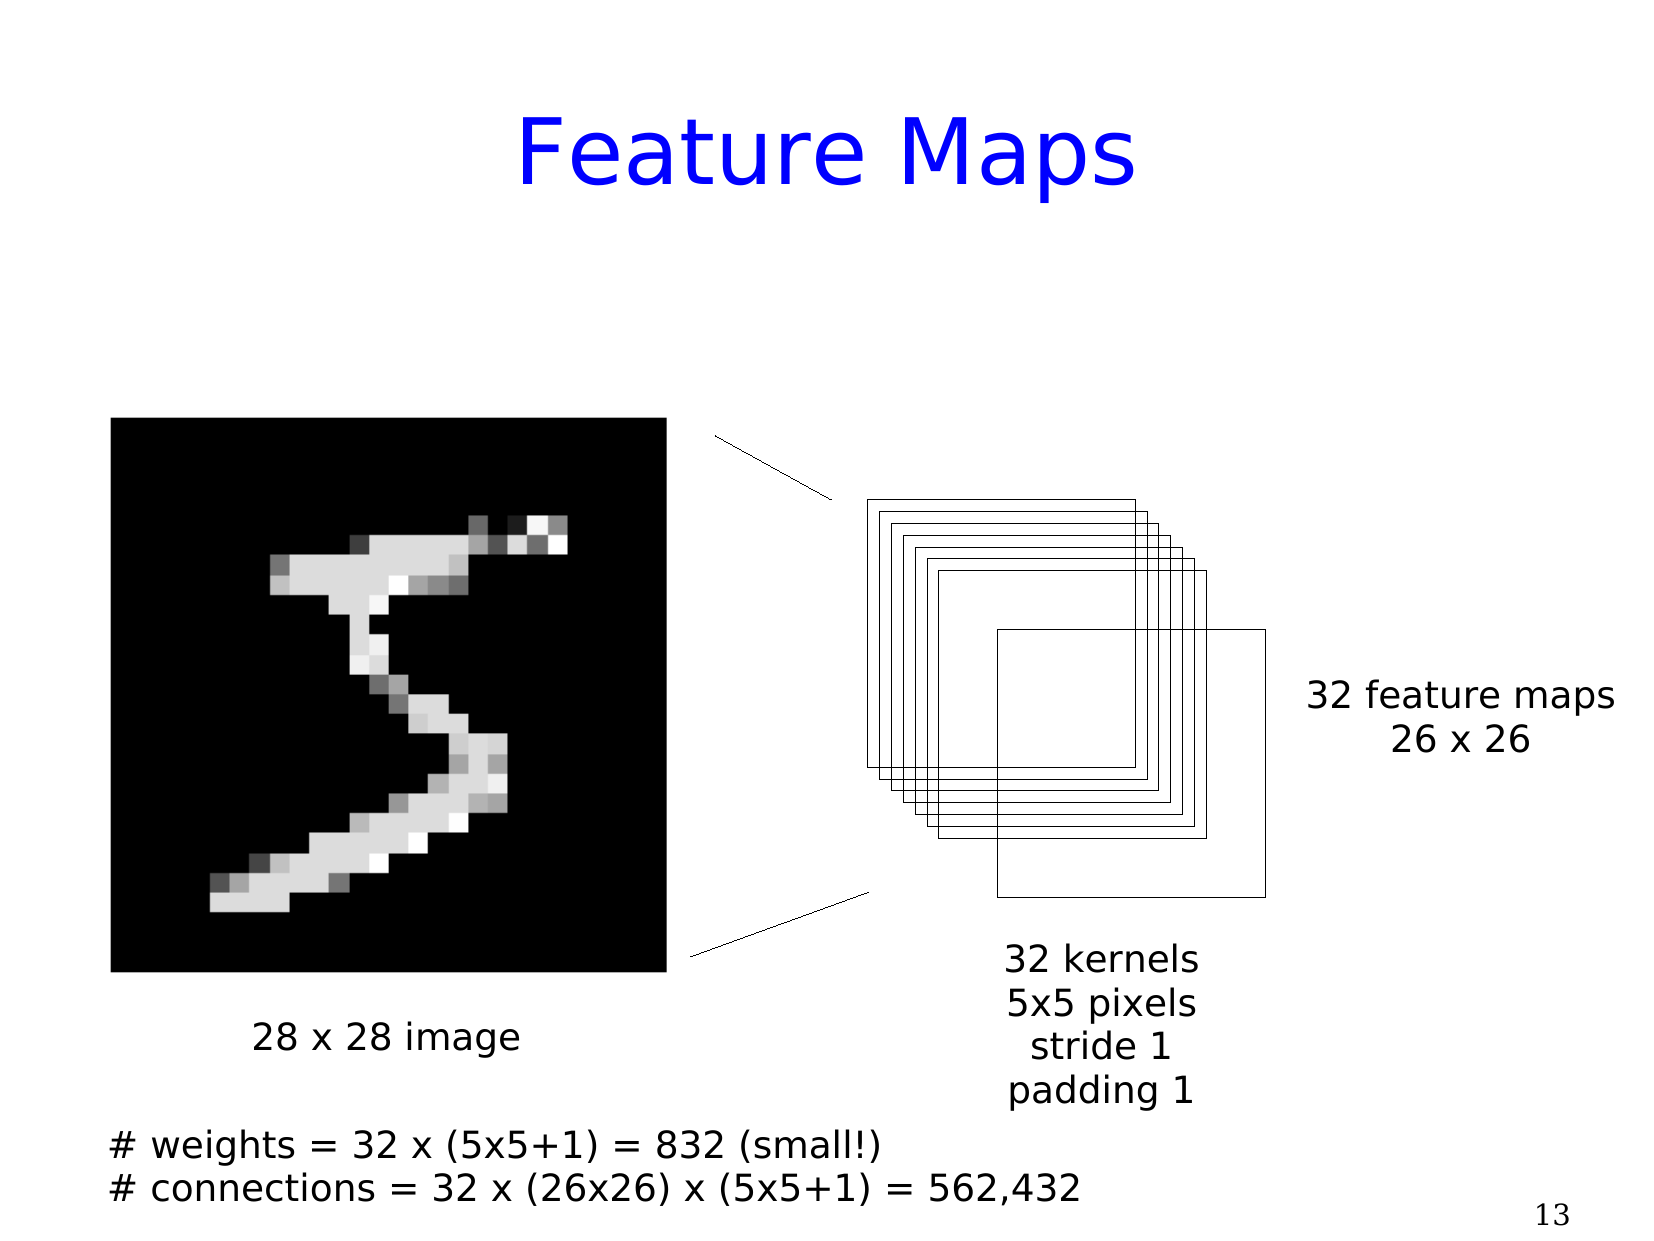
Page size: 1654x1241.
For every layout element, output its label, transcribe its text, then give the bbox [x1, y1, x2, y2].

text_box 32 kernels 5x5 pixels stride 1 padding 1 [940, 930, 1263, 1120]
text_box 32 feature maps 26 x 26 [1279, 666, 1642, 769]
title Feature Maps [82, 49, 1571, 257]
text_box 28 x 28 image [176, 1008, 597, 1068]
picture [99, 409, 679, 980]
text_box # weights = 32 x (5x5+1) = 832 (small!) # connections = 32 x (26x26) x (5x5+1) = 562,432 [92, 1116, 1115, 1241]
